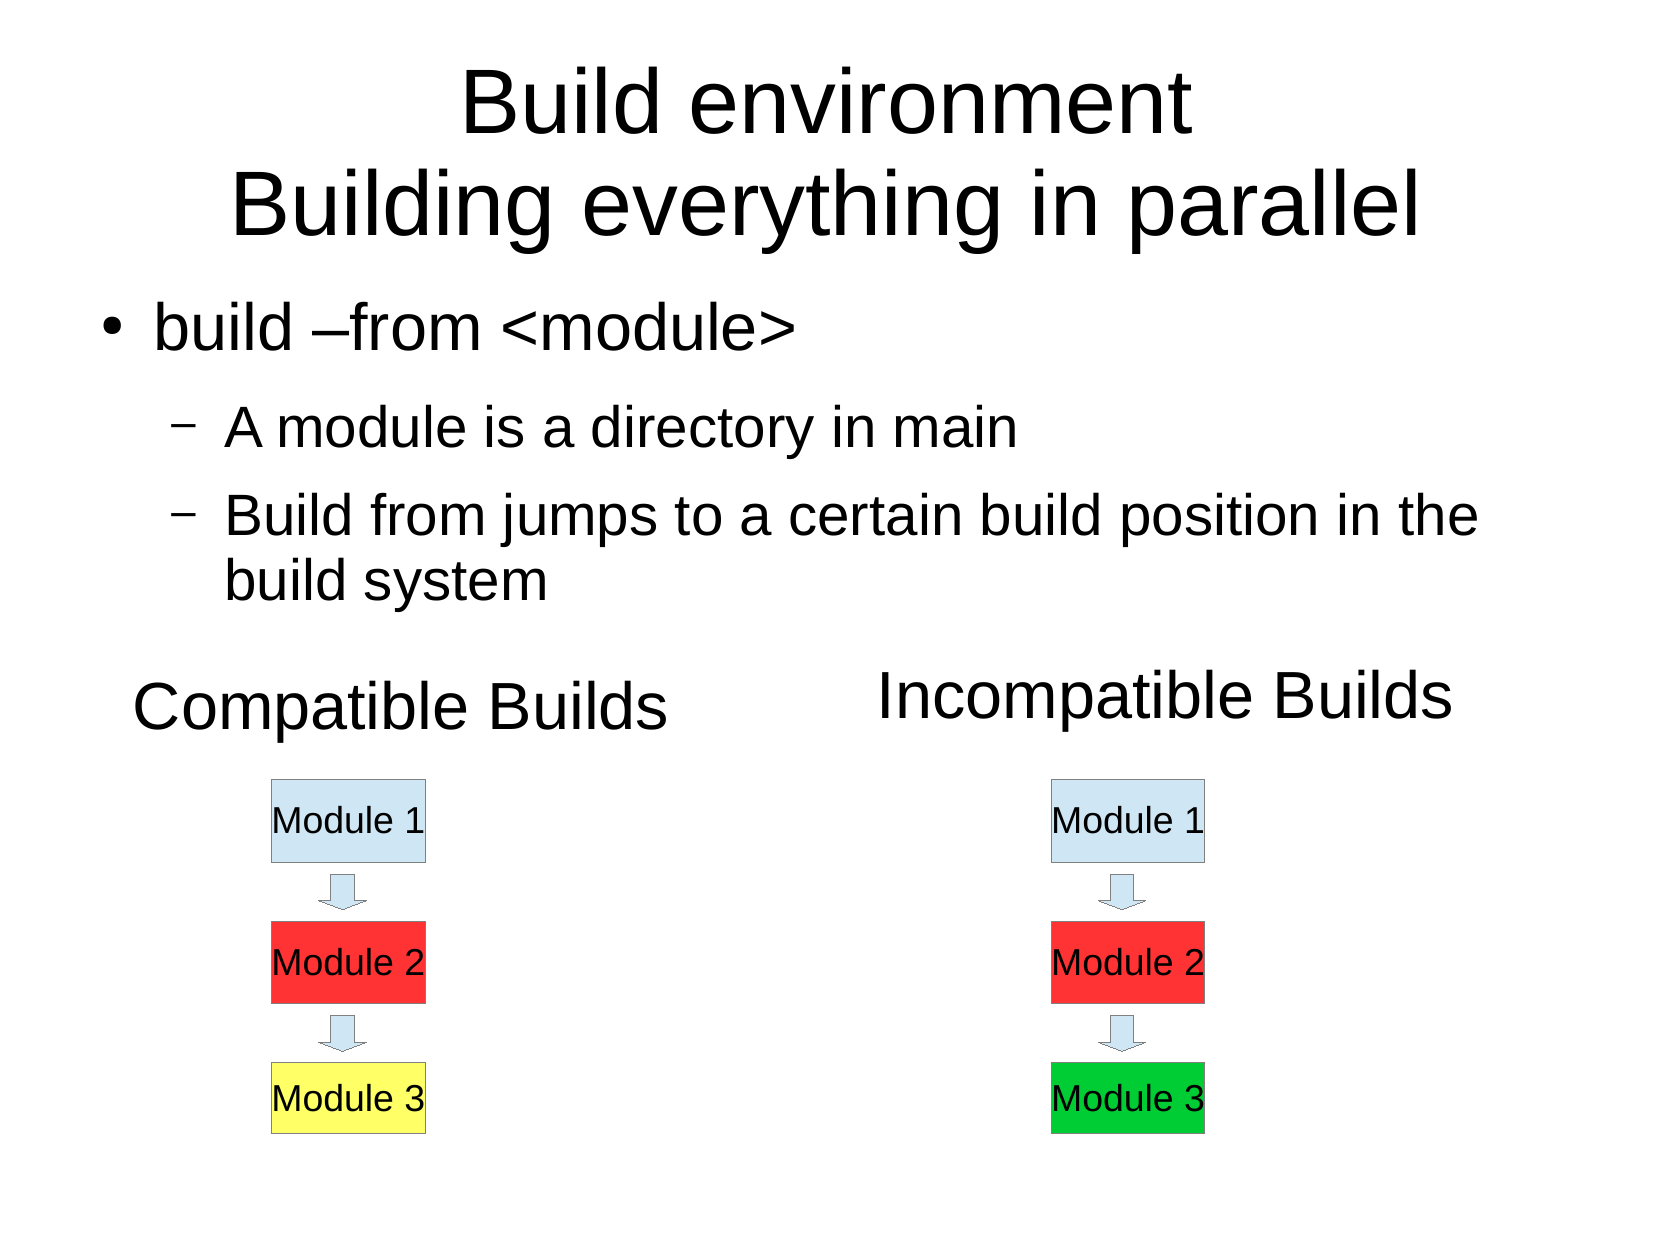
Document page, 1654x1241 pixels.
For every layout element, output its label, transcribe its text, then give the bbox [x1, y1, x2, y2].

text_box [318, 874, 367, 910]
text_box [1098, 1015, 1146, 1052]
text_box Module 3 [1051, 1062, 1205, 1134]
title Build environment Building everything in parallel [82, 49, 1571, 257]
text_box Module 1 [1051, 779, 1205, 863]
text_box Module 3 [271, 1062, 426, 1134]
text_box [318, 1015, 367, 1052]
list build –from <module> A module is a directory in main Build from jumps to a certain build position in the build system [82, 290, 1571, 674]
text_box Compatible Builds [118, 661, 709, 826]
text_box Incompatible Builds [862, 650, 1560, 815]
text_box Module 1 [271, 779, 426, 863]
text_box Module 2 [1051, 921, 1205, 1004]
text_box [1098, 874, 1146, 910]
text_box Module 2 [271, 921, 426, 1004]
